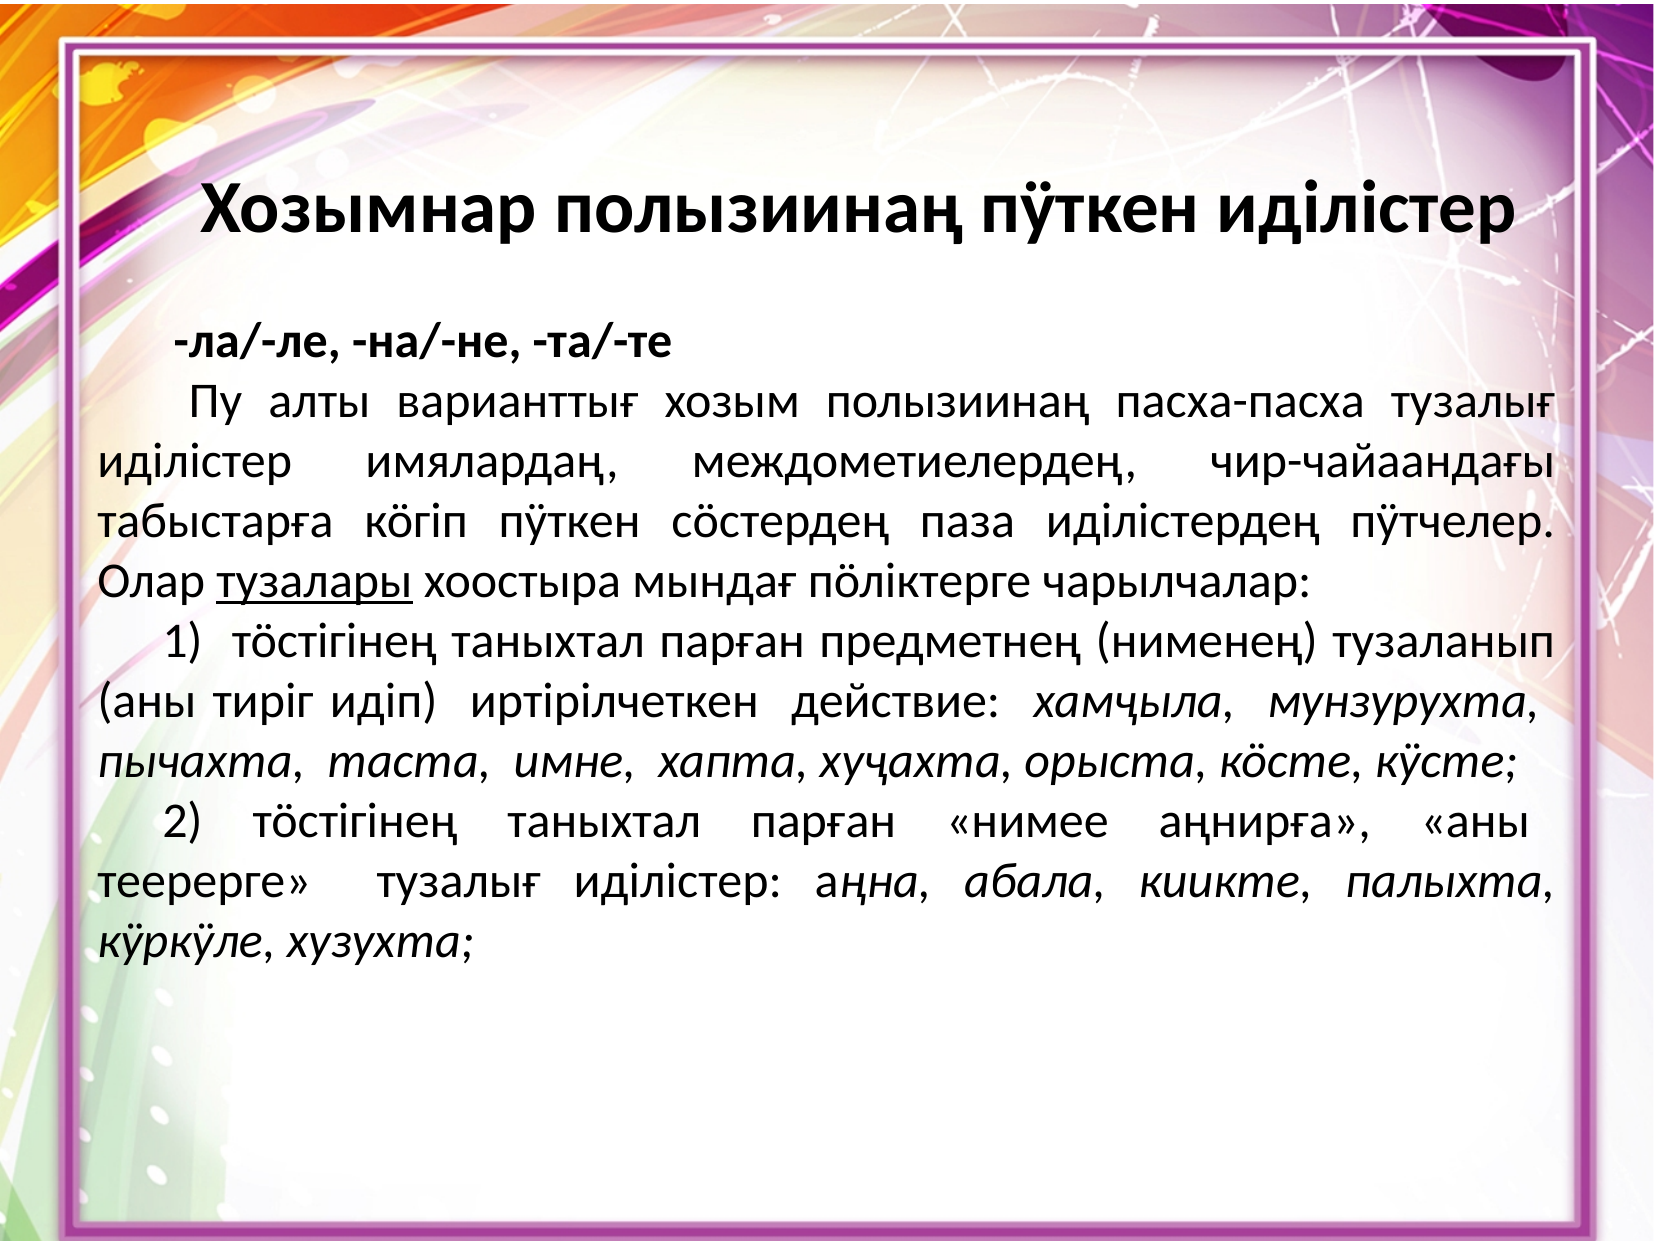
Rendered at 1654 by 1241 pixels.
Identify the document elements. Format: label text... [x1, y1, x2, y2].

picture [0, 4, 1654, 1241]
text_box Хозымнар полызиинаң пӱткен идiлiстер -ла/-ле, -на/-не, -та/-те Пу алты варианттығ хозым полызиинаң пасха-пасха тузалығ иділістер имялардаң, междометиелердең, чир-чайаандағы табыстарға кӧгіп пӱткен сӧстердең паза иділістердең пӱтчелер. Олар тузалары хоостыра мындағ пӧліктерге чарылчалар: 1) тӧстiгiнең таныхтал парған предметнең (нименең) тузаланып (аны тирiг идiп) иртiрiлчеткен действие: хамҷыла, мунзурухта, пычахта, таста, имне, хапта, хуҷахта, орыста, кӧсте, кӱсте; 2) тӧстiгiнең таныхтал парған «нимее аңнирға», «аны теерерге» тузалығ идiлiстер: аңна, абала, киикте, палыхта, кӱркӱле, хузухта; [82, 60, 1571, 996]
